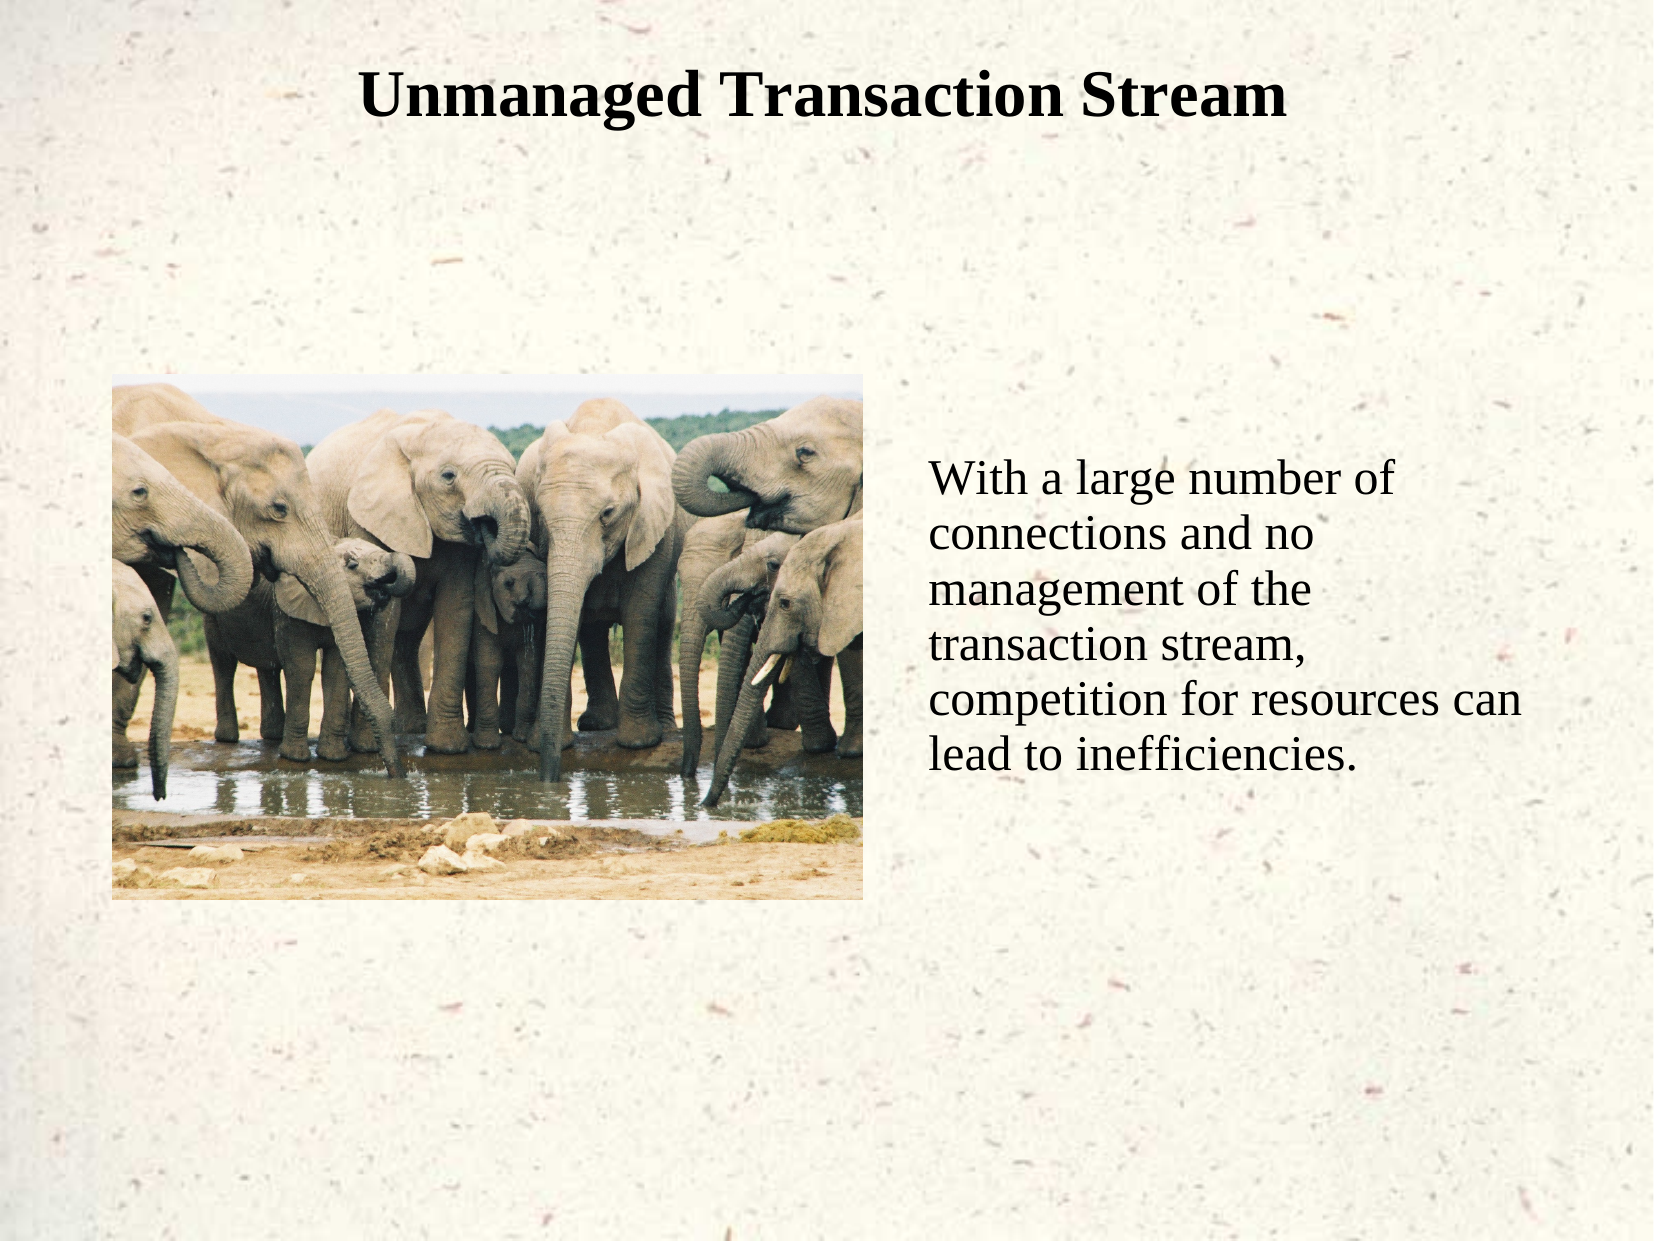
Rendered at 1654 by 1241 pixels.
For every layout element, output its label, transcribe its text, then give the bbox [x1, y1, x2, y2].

picture [0, 0, 1654, 1241]
list With a large number of connections and no management of the transaction stream, competition for resources can lead to inefficiencies. [857, 450, 1538, 863]
title Unmanaged Transaction Stream [112, 37, 1535, 151]
